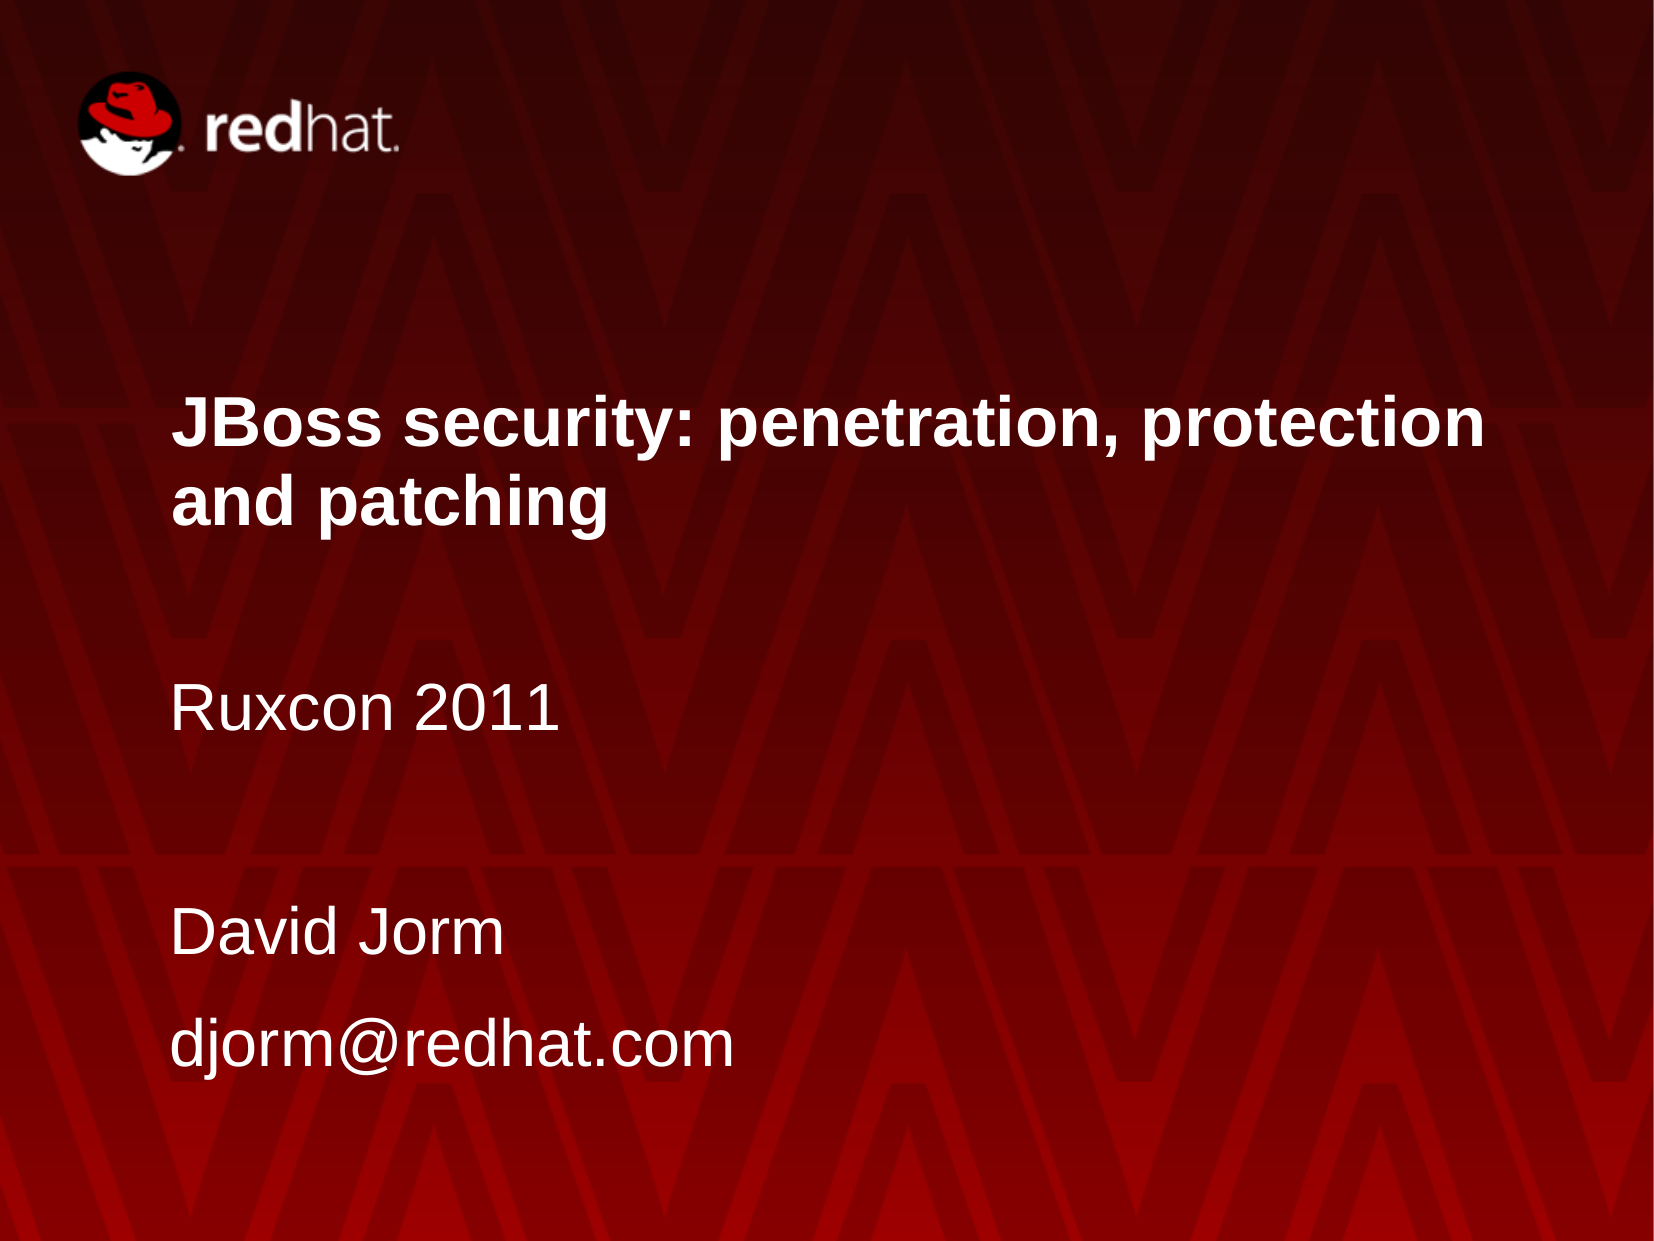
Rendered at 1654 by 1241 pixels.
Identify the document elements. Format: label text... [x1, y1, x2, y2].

text_box JBoss security: penetration, protection and patching [156, 375, 1576, 661]
picture [0, 0, 1654, 1241]
text_box Ruxcon 2011 David Jorm djorm@redhat.com [154, 625, 1497, 1241]
